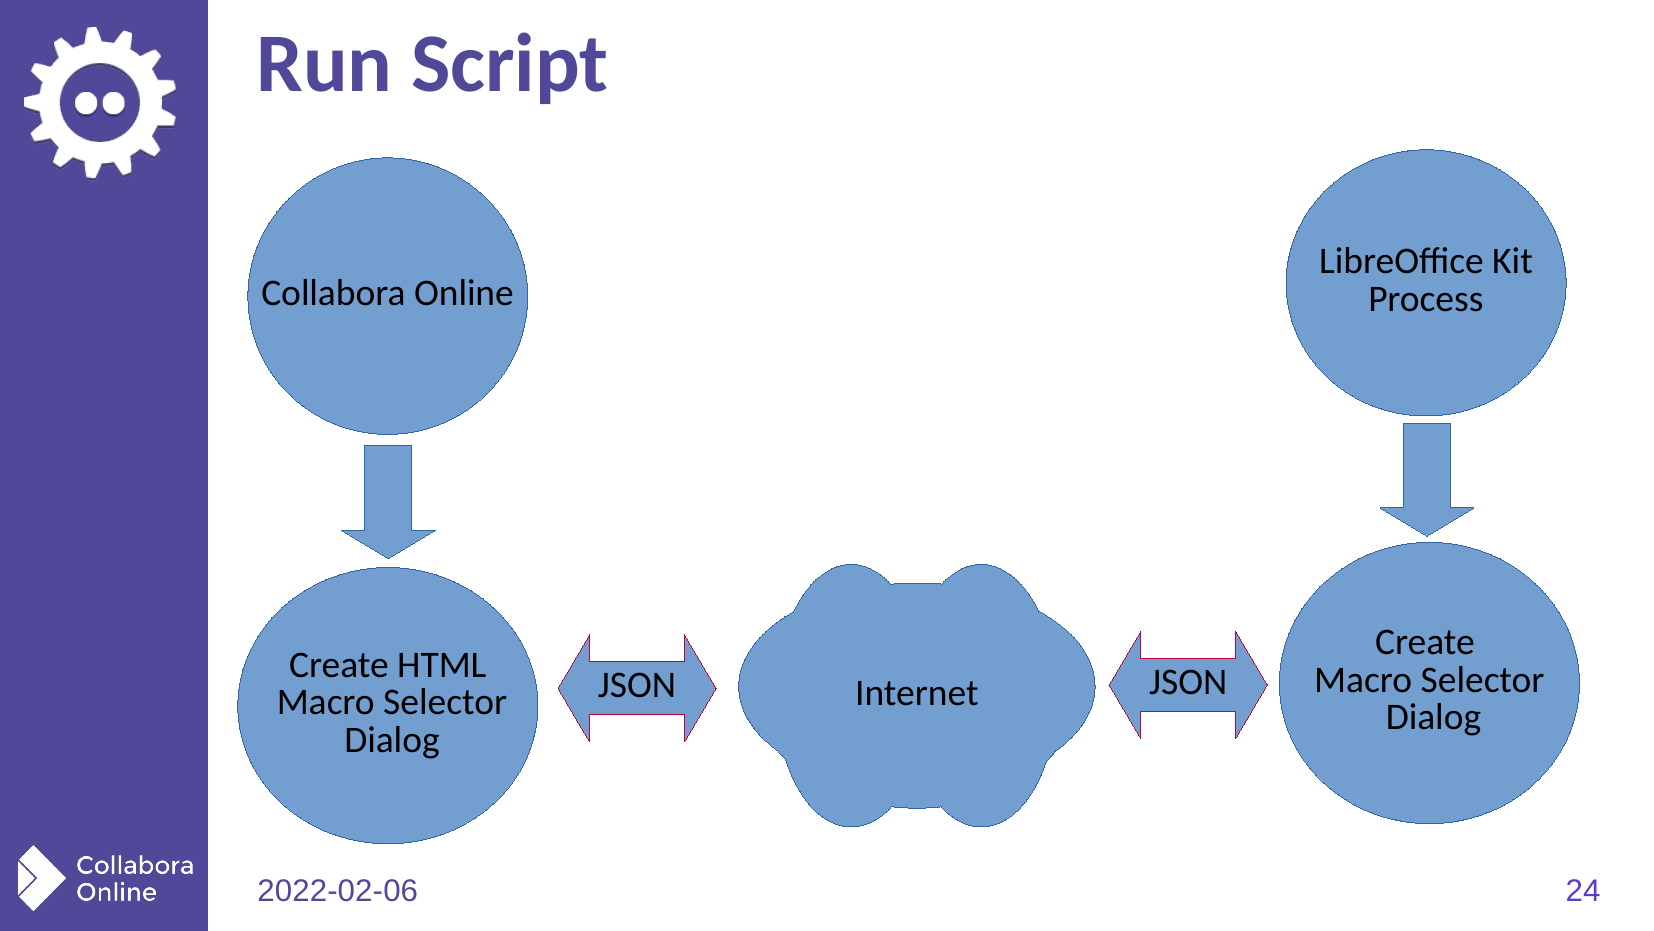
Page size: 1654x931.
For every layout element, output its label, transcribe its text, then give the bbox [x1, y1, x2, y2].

picture [24, 27, 181, 182]
text_box JSON [558, 634, 717, 742]
title Run Script [256, 0, 1636, 165]
text_box [341, 445, 436, 559]
text_box Internet [738, 564, 1096, 827]
text_box LibreOffice Kit Process [1286, 149, 1567, 416]
text_box [1380, 423, 1474, 537]
text_box JSON [1109, 631, 1268, 739]
text_box Create Macro Selector Dialog [1279, 542, 1580, 824]
picture [13, 840, 197, 916]
text_box Create HTML Macro Selector Dialog [237, 567, 538, 844]
text_box Collabora Online [247, 157, 528, 435]
